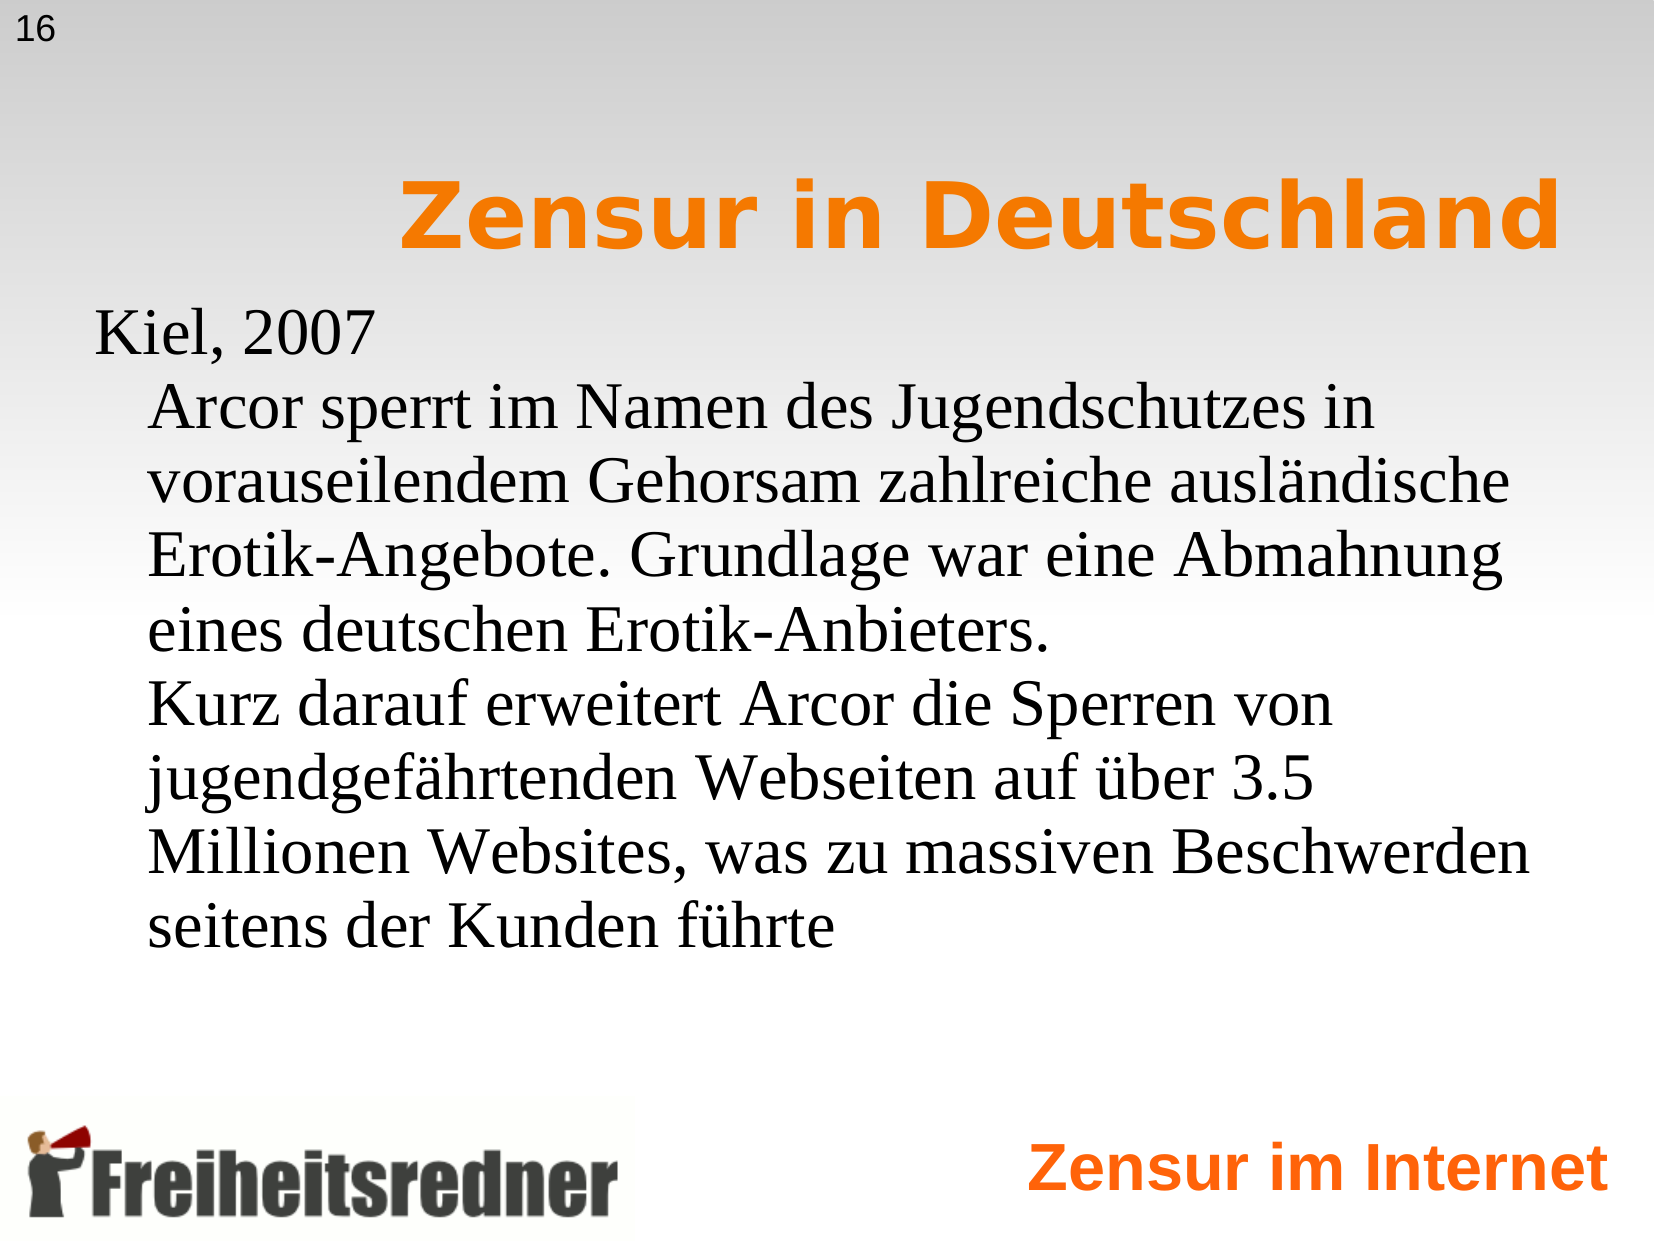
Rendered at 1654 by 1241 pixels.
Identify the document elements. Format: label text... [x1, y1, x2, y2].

title Zensur in Deutschland [76, 163, 1565, 271]
picture [0, 1096, 635, 1241]
list Kiel, 2007 Arcor sperrt im Namen des Jugendschutzes in vorauseilendem Gehorsam zahlreiche ausländische Erotik-Angebote. Grundlage war eine Abmahnung eines deutschen Erotik-Anbieters. Kurz darauf erweitert Arcor die Sperren von jugendgefährtenden Webseiten auf über 3.5 Millionen Websites, was zu massiven Beschwerden seitens der Kunden führte [76, 295, 1565, 1129]
